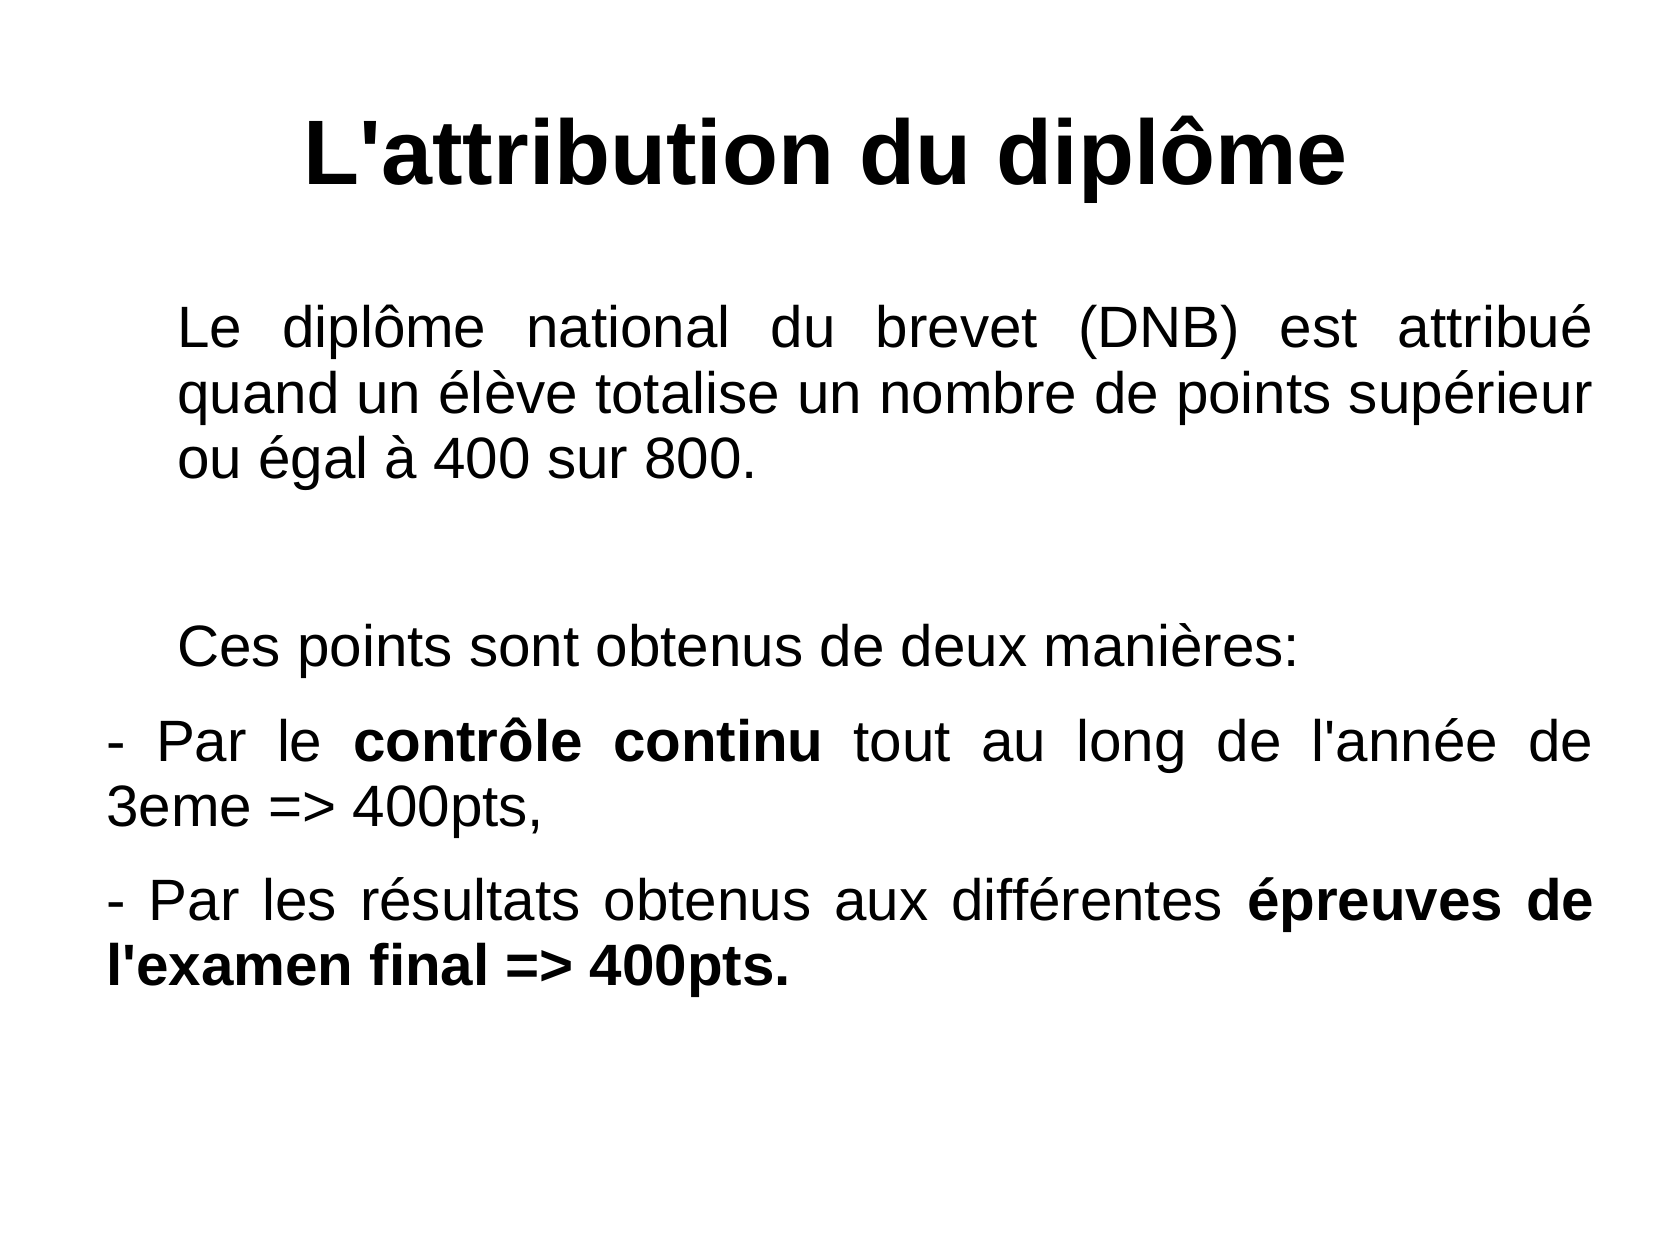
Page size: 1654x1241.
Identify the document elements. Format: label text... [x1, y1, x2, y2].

list Le diplôme national du brevet (DNB) est attribué quand un élève totalise un nombre de points supérieur ou égal à 400 sur 800. Ces points sont obtenus de deux manières: - Par le contrôle continu tout au long de l'année de 3eme => 400pts, - Par les résultats obtenus aux différentes épreuves de l'examen final => 400pts. [106, 295, 1595, 1114]
title L'attribution du diplôme [82, 49, 1571, 257]
